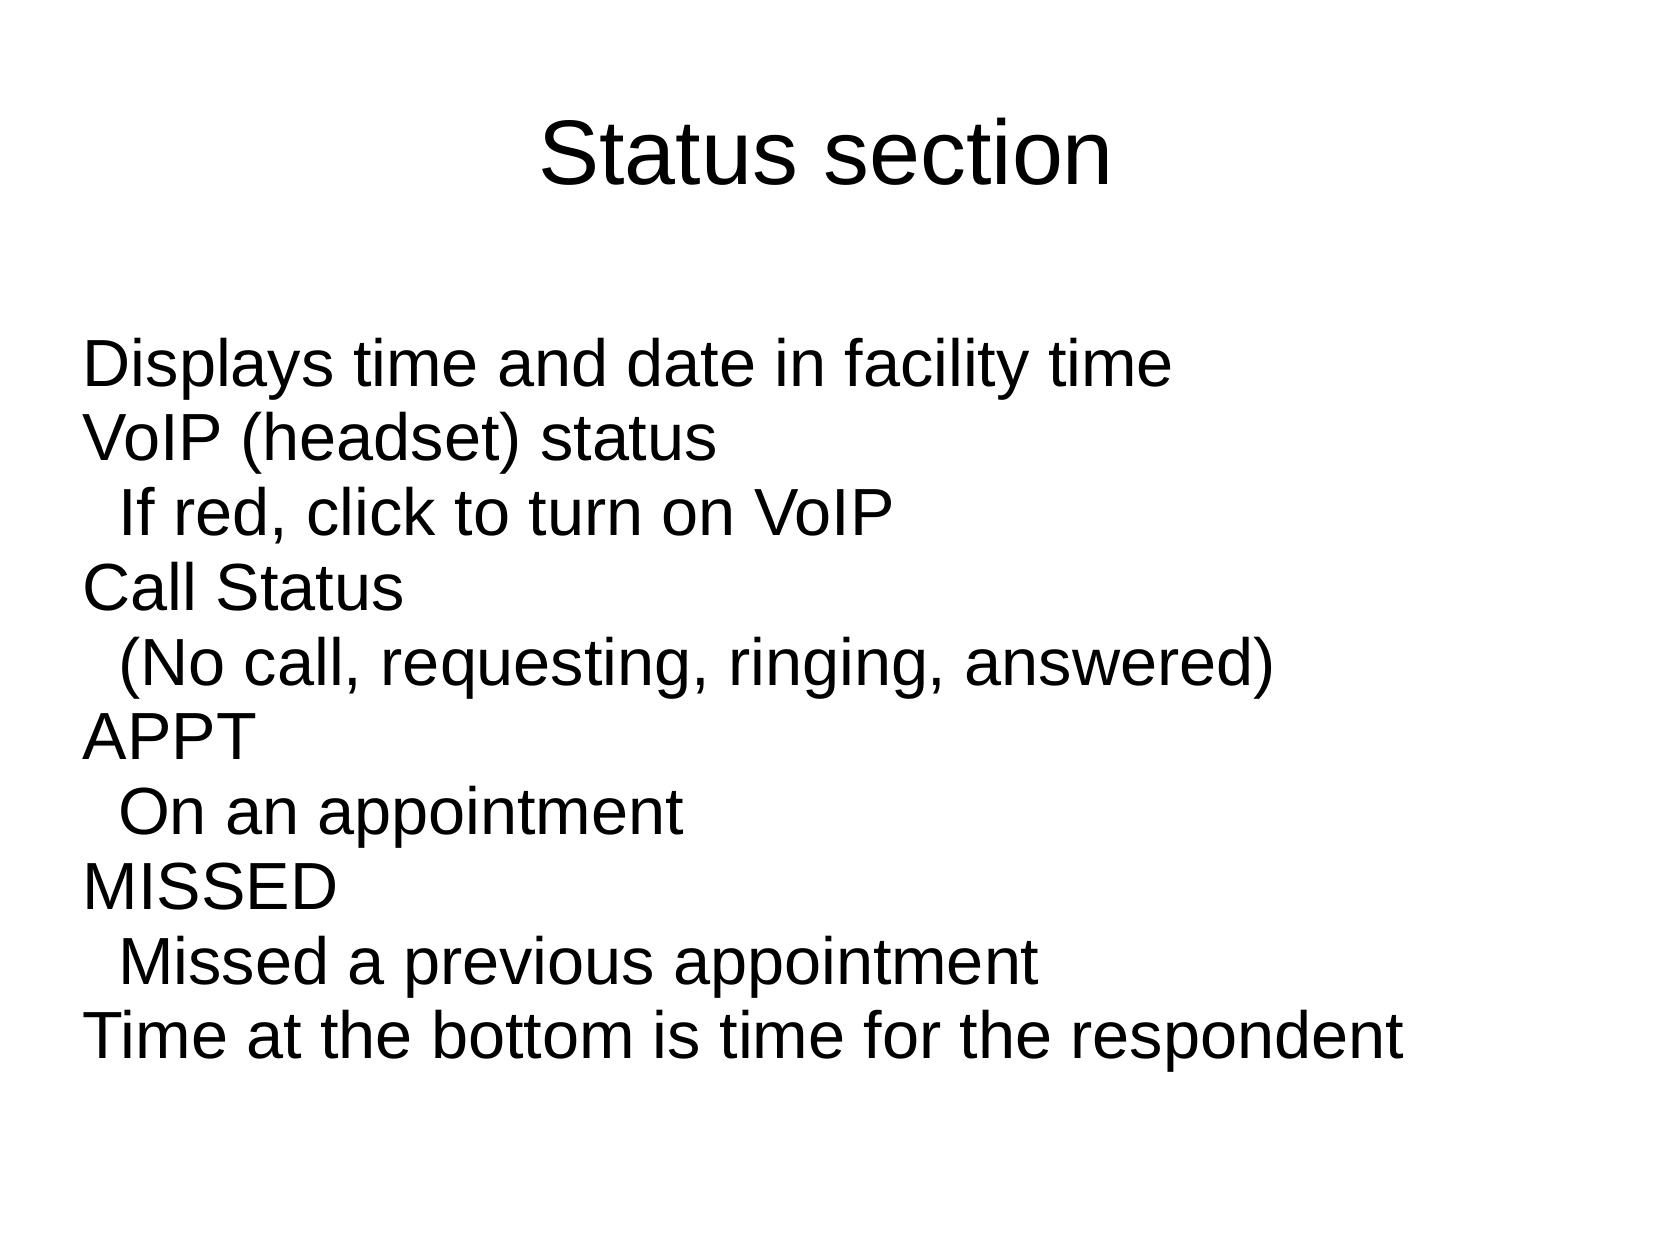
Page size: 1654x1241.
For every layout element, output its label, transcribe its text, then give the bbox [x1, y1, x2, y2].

subtitle Displays time and date in facility time VoIP (headset) status If red, click to turn on VoIP Call Status (No call, requesting, ringing, answered) APPT On an appointment MISSED Missed a previous appointment Time at the bottom is time for the respondent [82, 297, 1571, 1102]
title Status section [82, 49, 1571, 257]
